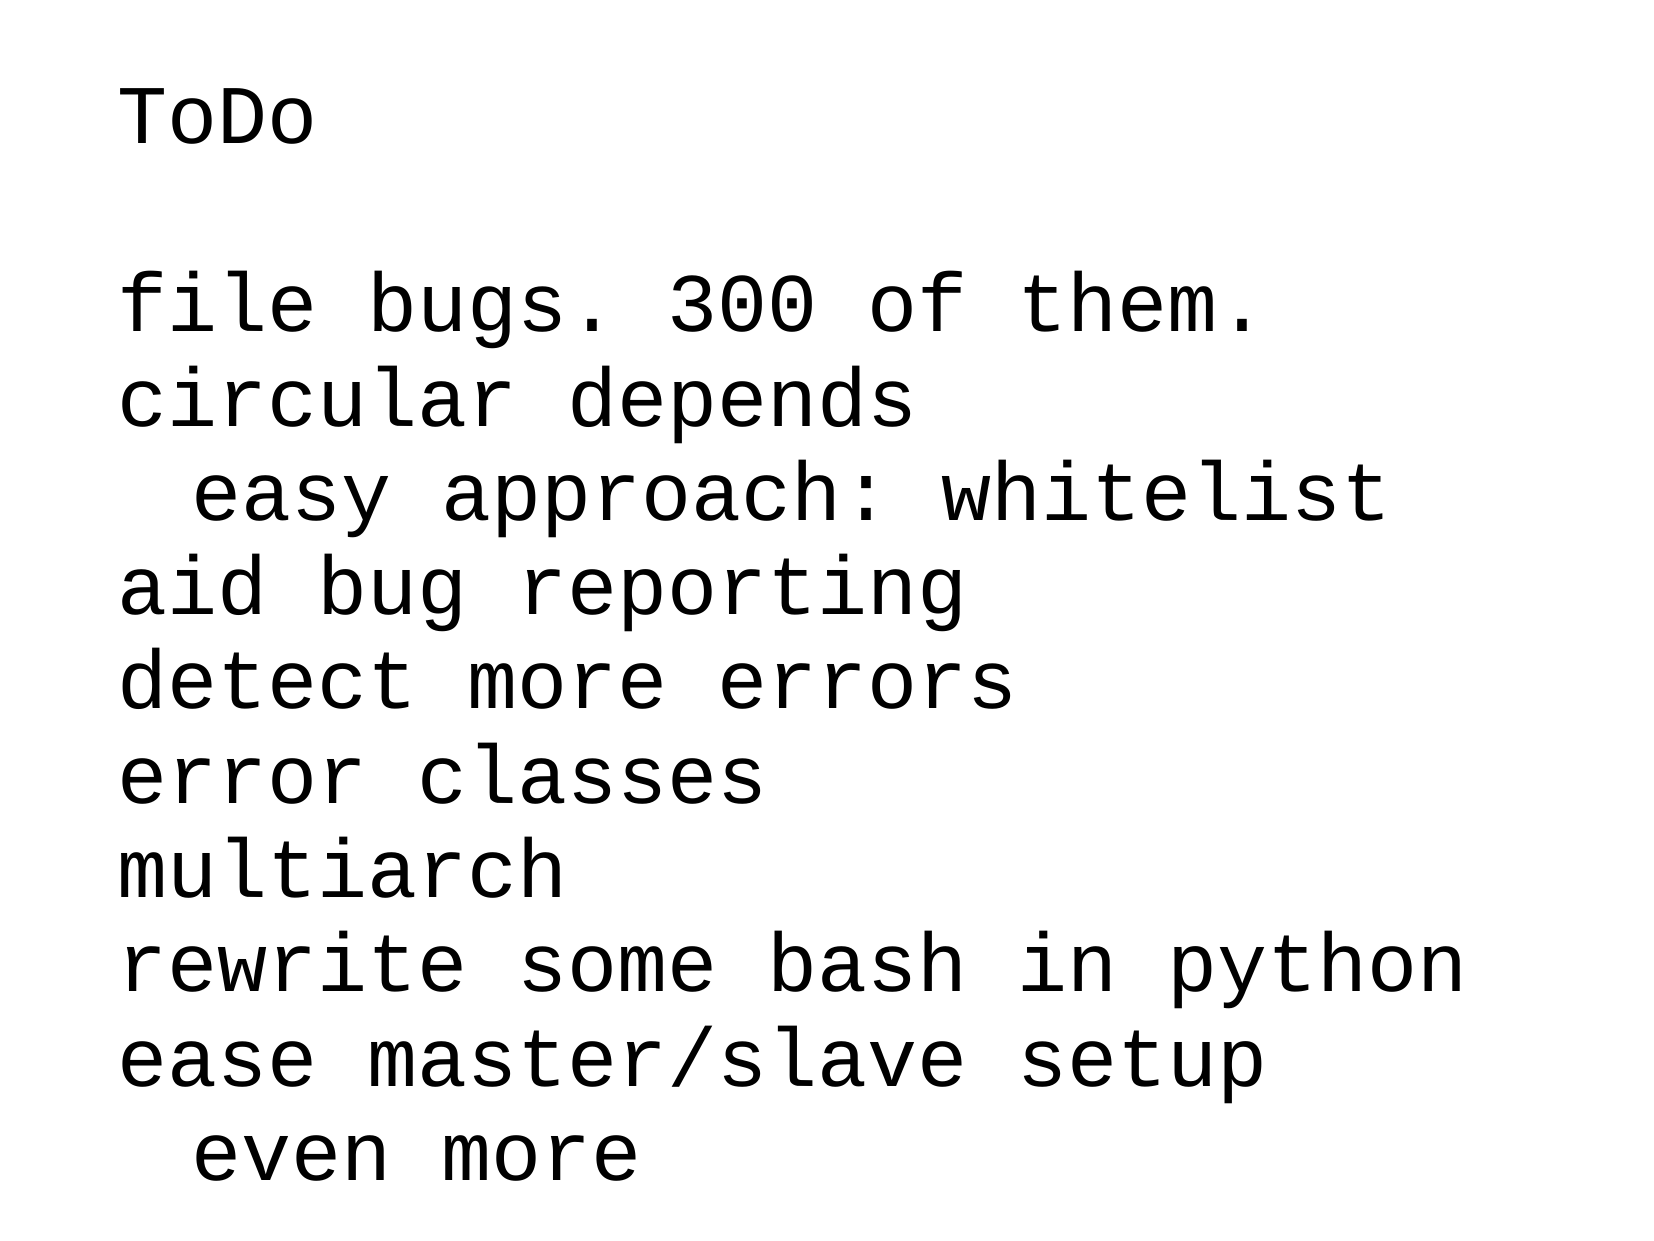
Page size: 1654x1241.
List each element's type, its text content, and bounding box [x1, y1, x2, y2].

text_box ToDo file bugs. 300 of them. circular depends easy approach: whitelist aid bug reporting detect more errors error classes multiarch rewrite some bash in python ease master/slave setup even more [102, 0, 1483, 1213]
